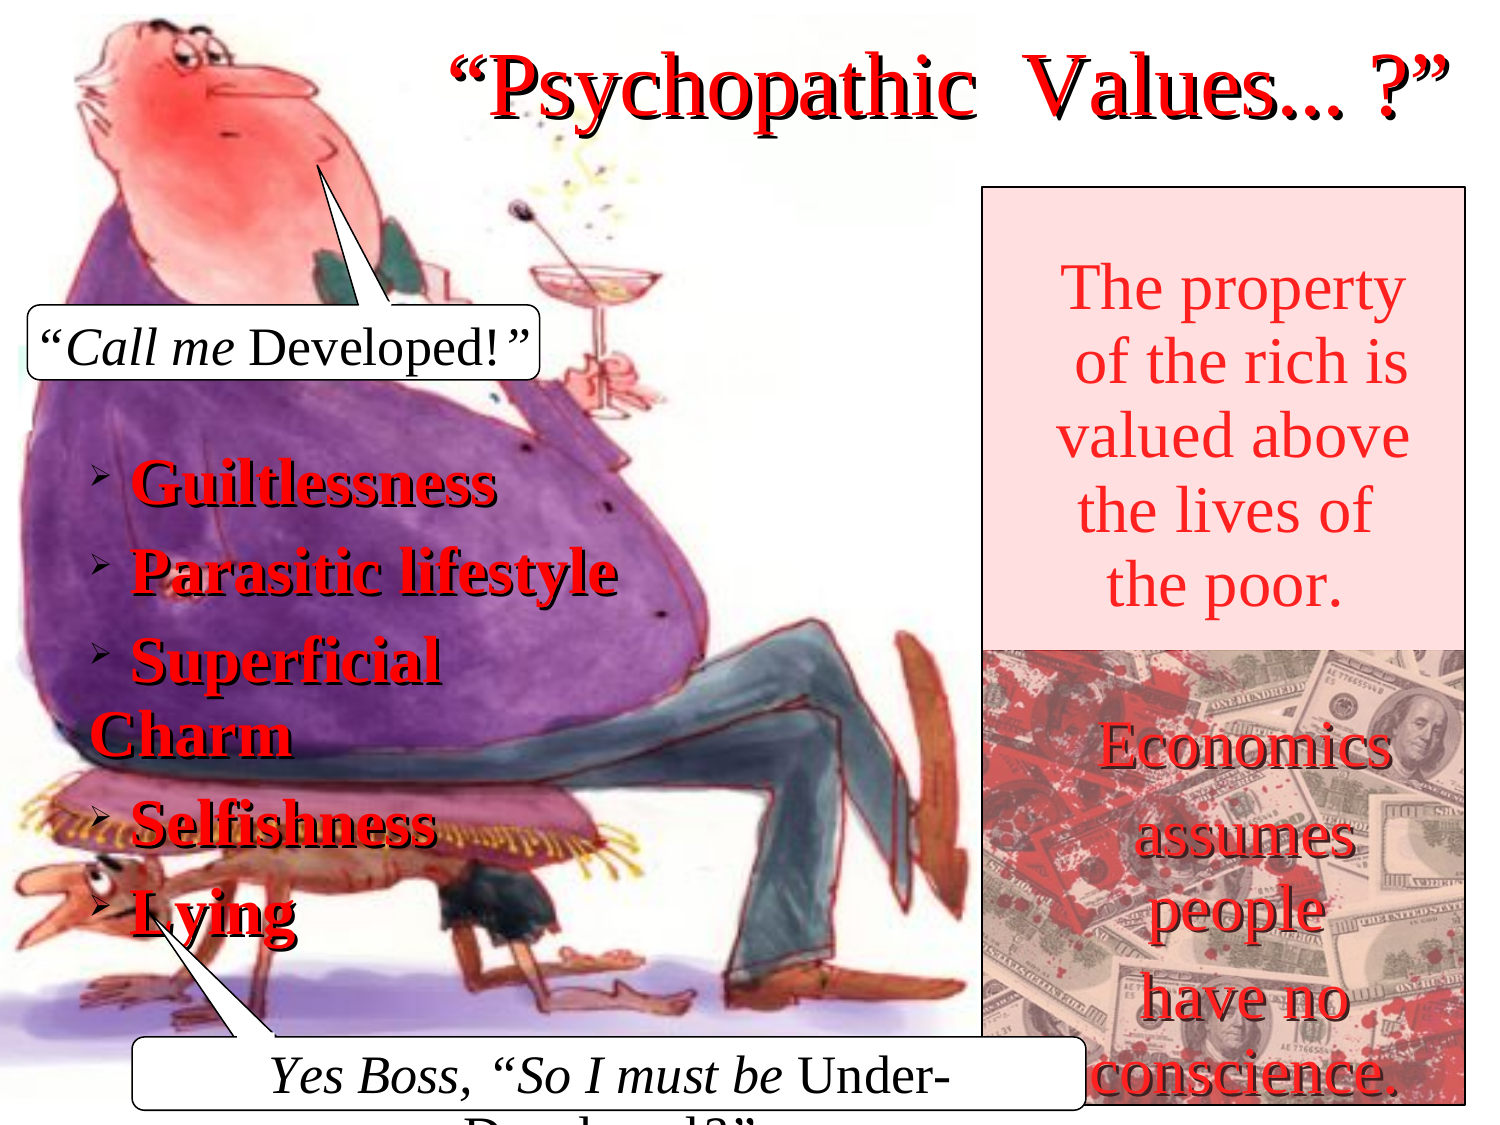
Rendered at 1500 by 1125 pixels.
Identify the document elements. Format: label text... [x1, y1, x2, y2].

text_box “Call me Developed!” [18, 310, 549, 453]
text_box “Psychopathic Values... ?” [278, 26, 1500, 125]
text_box [29, 165, 538, 326]
picture [0, 14, 977, 1099]
picture [149, 914, 160, 931]
text_box [132, 1039, 137, 1108]
picture [577, 125, 590, 130]
text_box Yes Boss, “So I must be Under-Developed?” [137, 1038, 1083, 1125]
picture [587, 125, 596, 134]
text_box Guiltlessness Parasitic lifestyle Superficial Charm Selfishness Lying [74, 437, 658, 789]
text_box [139, 187, 1474, 1116]
